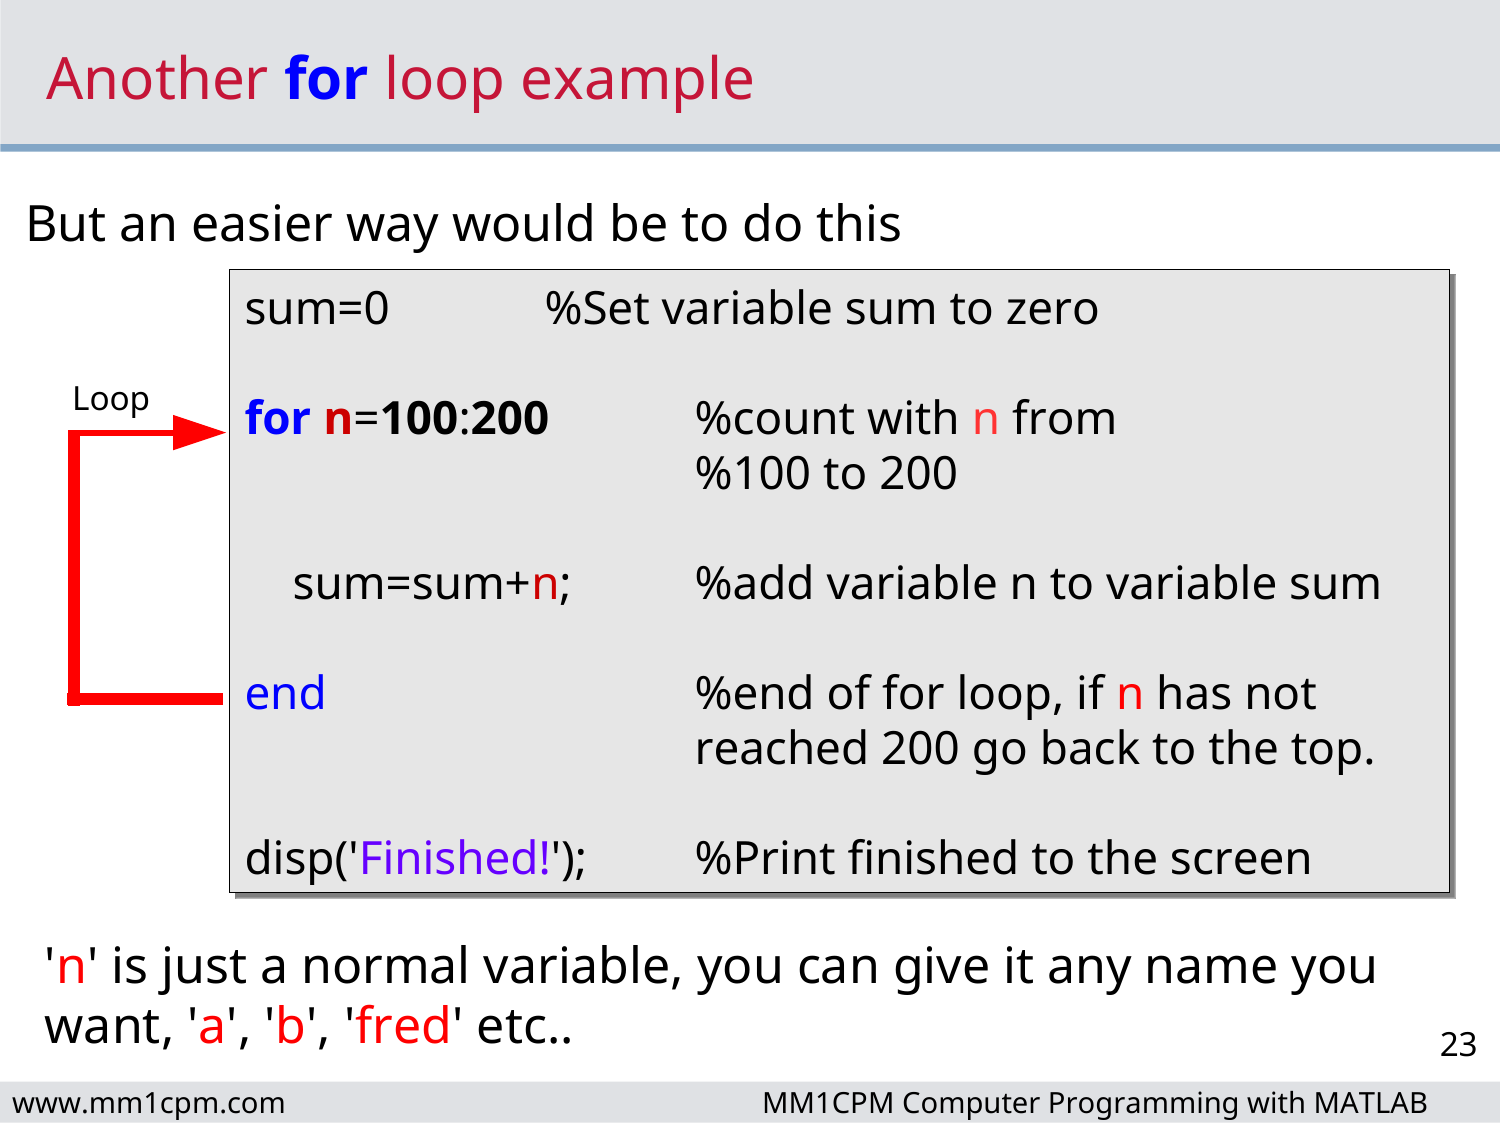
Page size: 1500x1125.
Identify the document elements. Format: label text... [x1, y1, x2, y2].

text_box But an easier way would be to do this [10, 184, 1498, 620]
text_box Loop [57, 369, 167, 425]
text_box sum=0 %Set variable sum to zero for n=100:200 %count with n from %100 to 200 sum=sum+n; %add variable n to variable sum end %end of for loop, if n has not reached 200 go back to the top. disp('Finished!'); %Print finished to the screen [229, 269, 1450, 893]
title Another for loop example [31, 24, 1270, 130]
text_box 'n' is just a normal variable, you can give it any name you want, 'a', 'b', 'fred' etc.. [30, 926, 1500, 1125]
